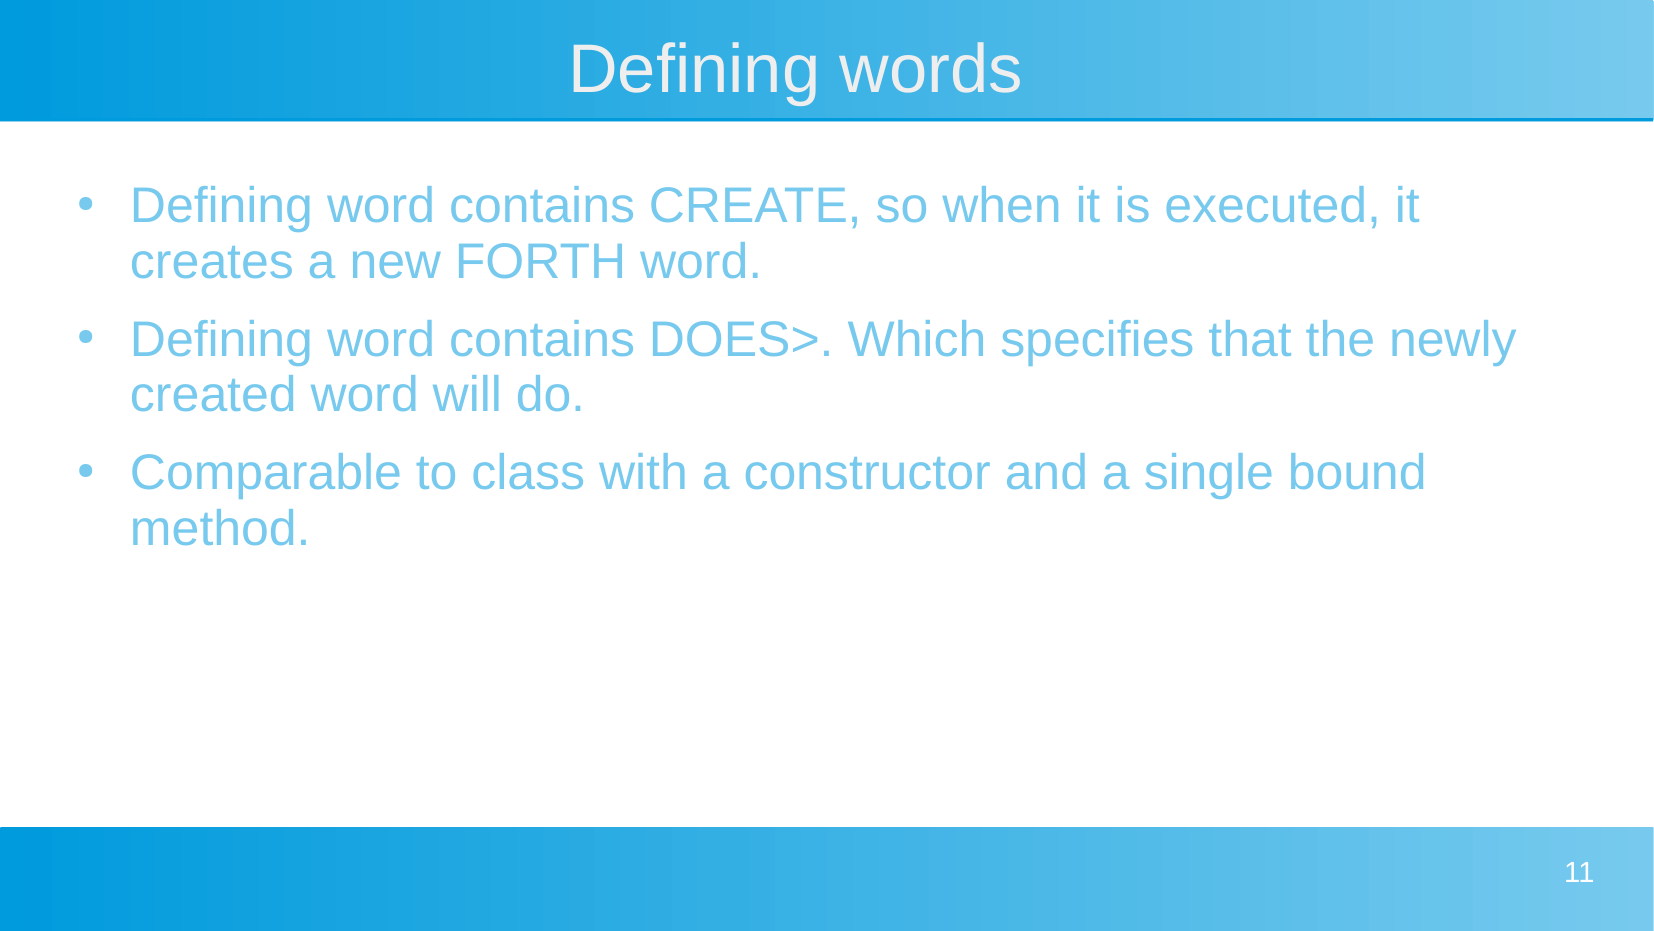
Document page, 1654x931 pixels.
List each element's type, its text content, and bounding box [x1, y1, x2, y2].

list Defining word contains CREATE, so when it is executed, it creates a new FORTH word. Defining word contains DOES>. Which specifies that the newly created word will do. Comparable to class with a constructor and a single bound method. [59, 177, 1595, 768]
title Defining words [59, 29, 1595, 108]
